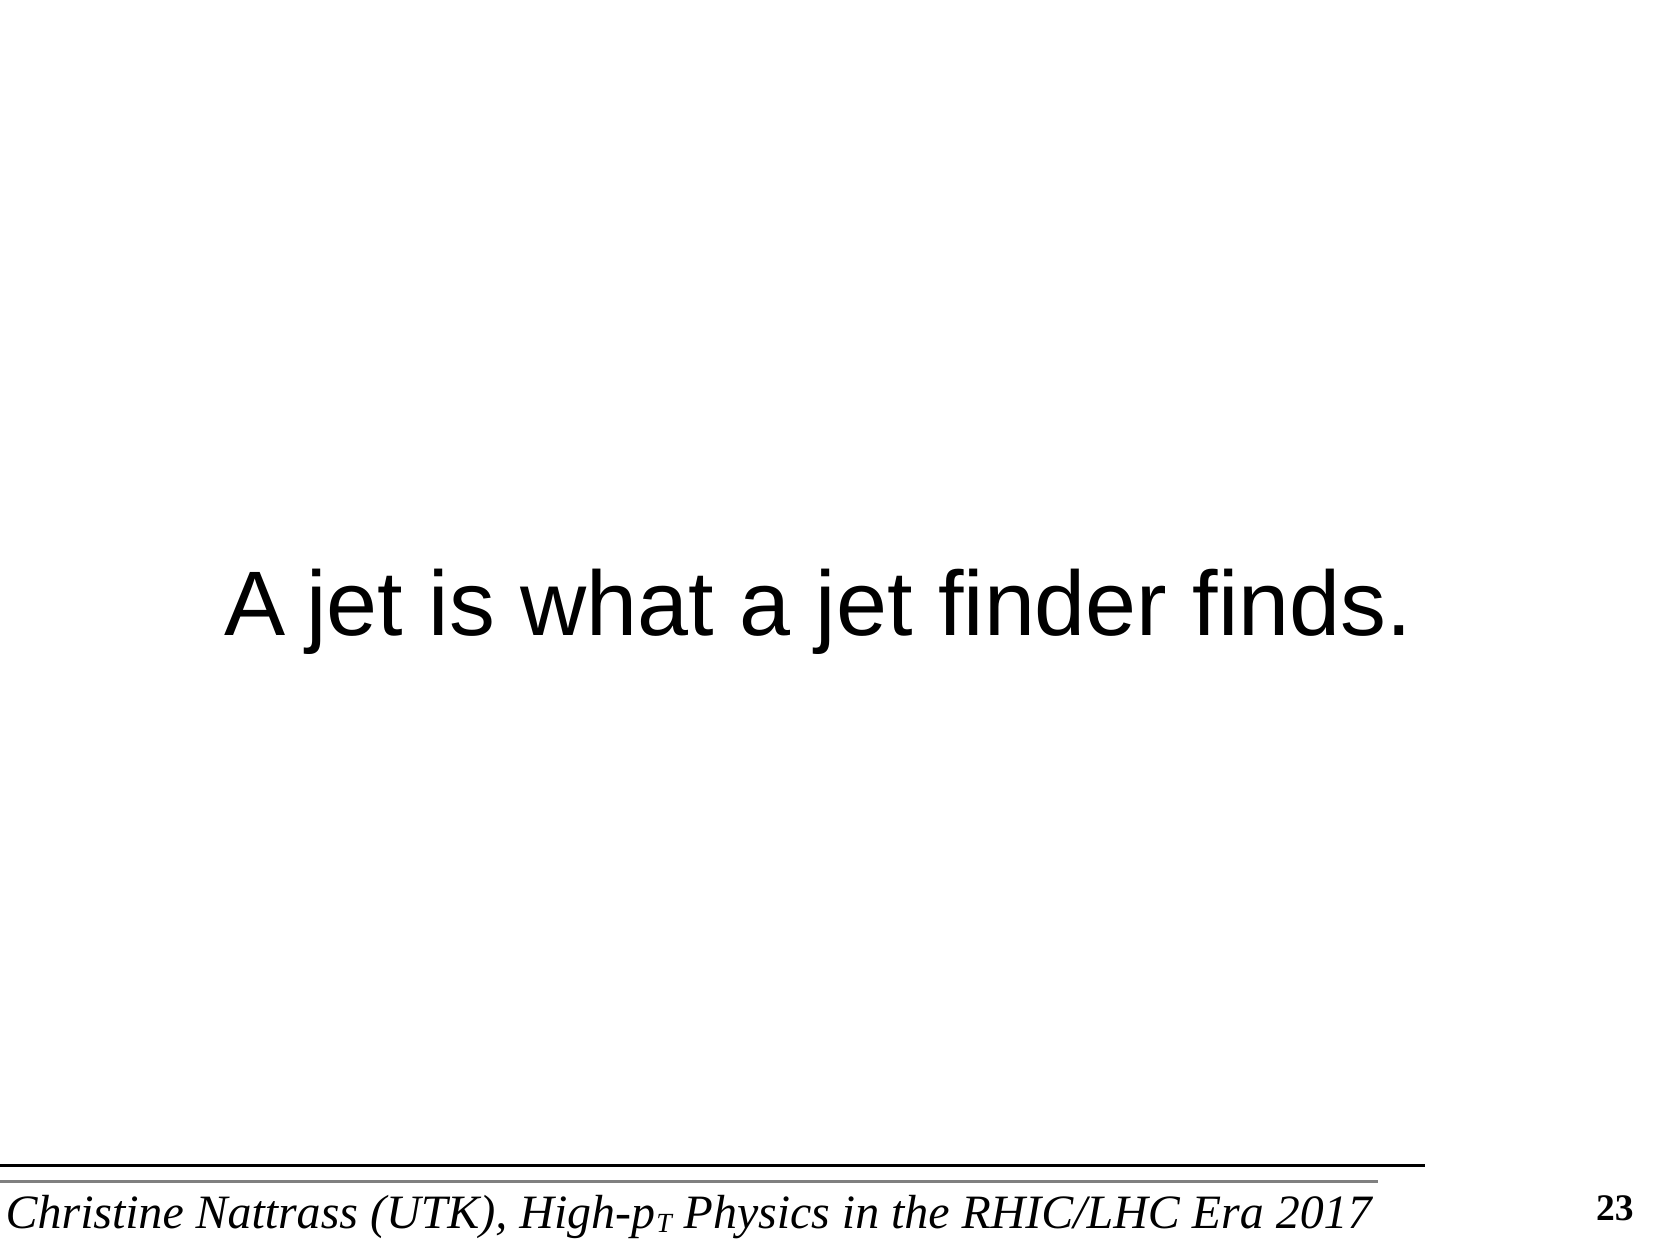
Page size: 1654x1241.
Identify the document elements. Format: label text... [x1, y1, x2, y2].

title A jet is what a jet finder finds. [75, 499, 1564, 707]
